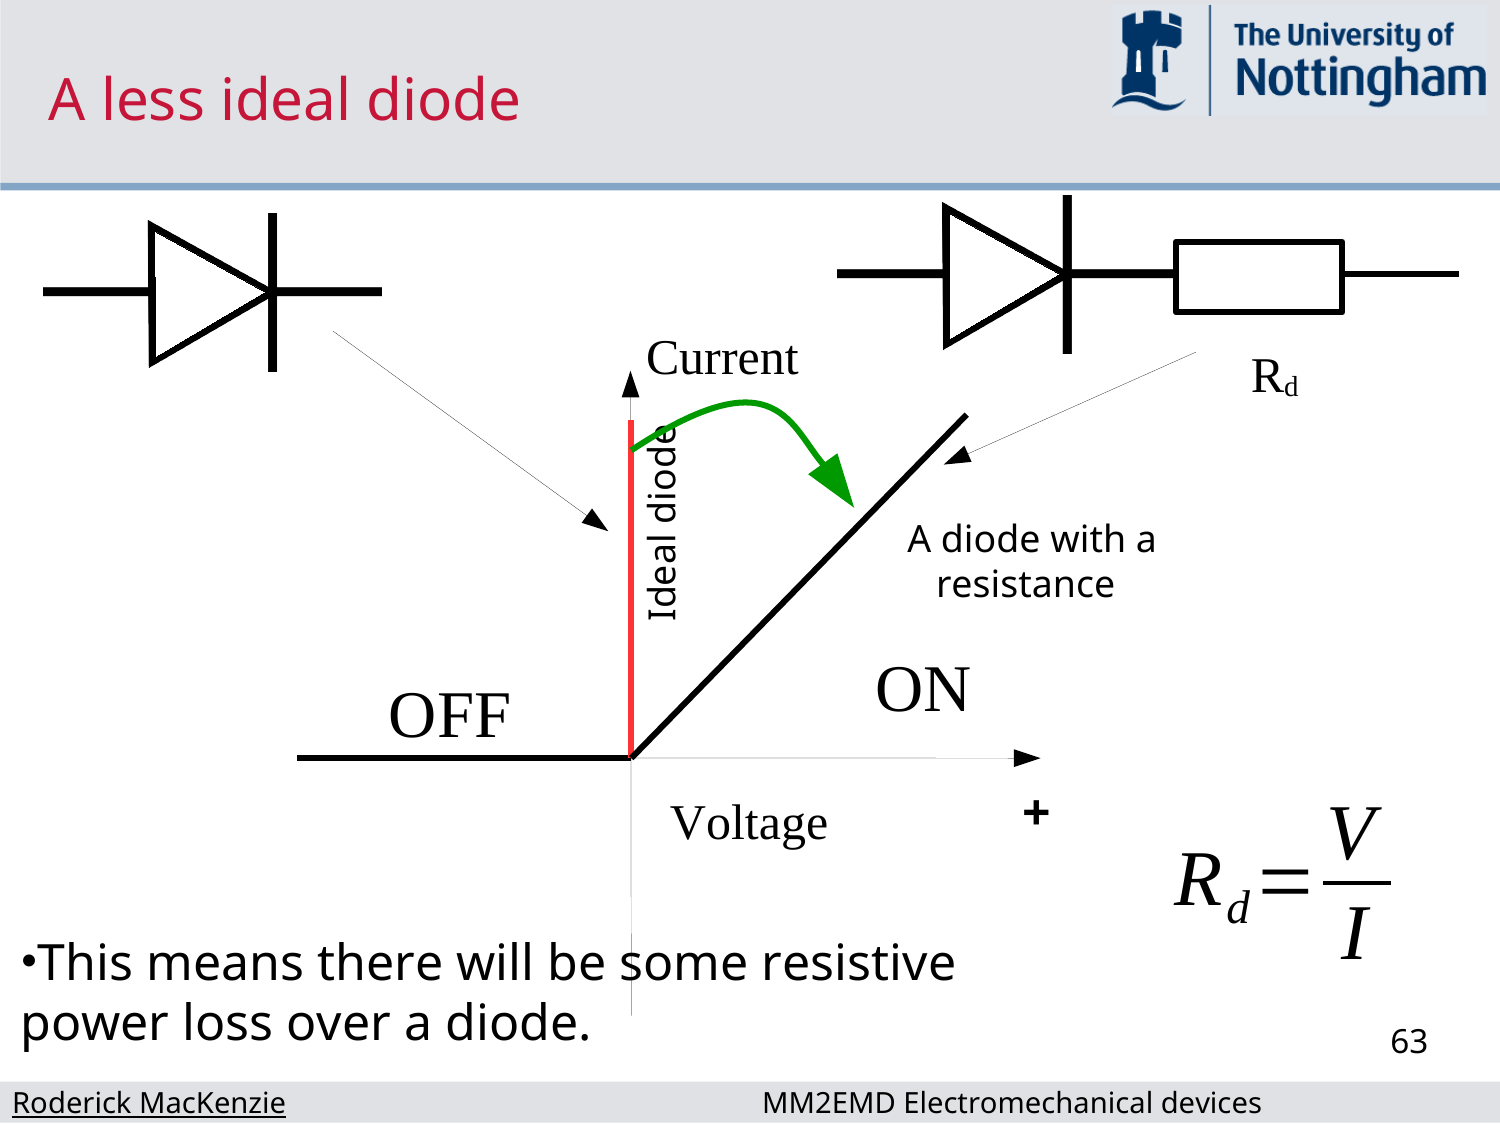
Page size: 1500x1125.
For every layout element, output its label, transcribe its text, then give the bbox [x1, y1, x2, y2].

text_box Current [766, 316, 814, 392]
text_box Ideal diode [630, 406, 766, 724]
text_box Ideal diode [630, 306, 766, 446]
text_box OFF [374, 663, 557, 759]
text_box A diode with a resistance [831, 507, 1250, 643]
picture [837, 195, 1177, 354]
text_box Rd [1236, 335, 1314, 428]
chart [1163, 789, 1401, 977]
picture [1111, 4, 1487, 116]
text_box [154, 231, 266, 358]
text_box This means there will be some resistive power loss over a diode. [5, 923, 1030, 1119]
text_box ON [860, 643, 1044, 732]
picture [43, 213, 382, 372]
text_box <number> [1375, 1013, 1500, 1084]
text_box + [983, 773, 1103, 866]
text_box [949, 213, 1060, 340]
text_box Voltage [655, 782, 837, 858]
title A less ideal diode [34, 22, 1144, 174]
